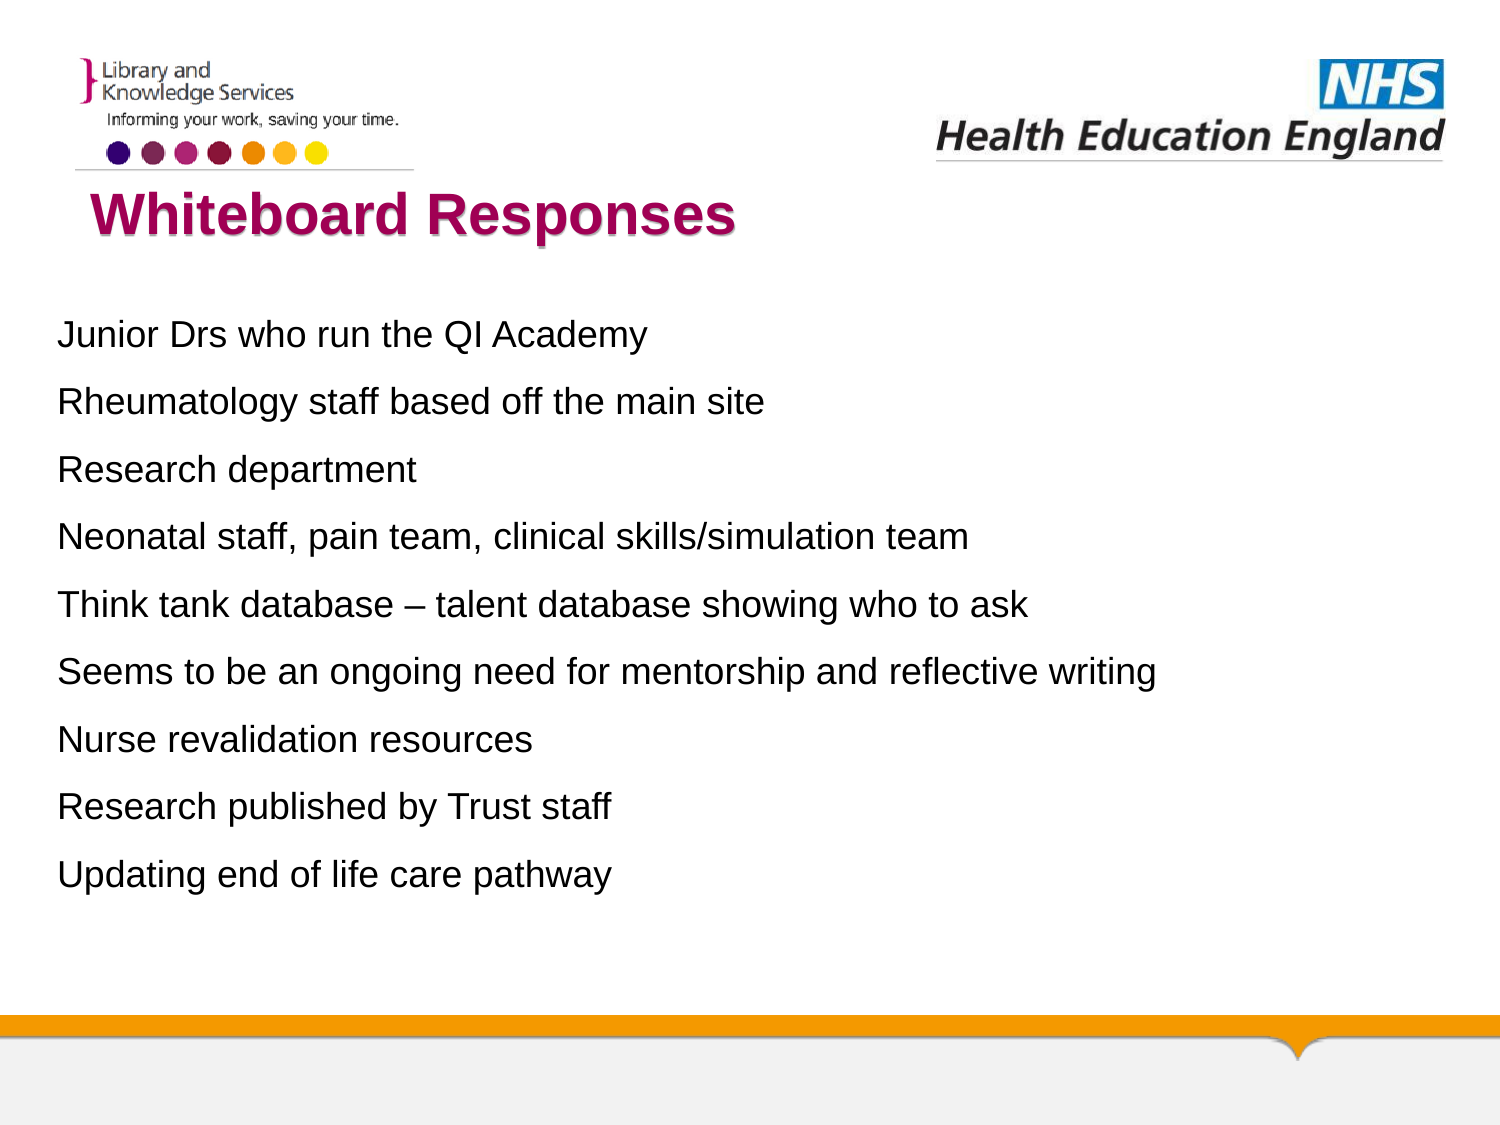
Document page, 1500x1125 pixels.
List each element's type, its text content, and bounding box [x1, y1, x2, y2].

picture [75, 54, 416, 169]
title Whiteboard Responses [104, 168, 1436, 279]
text_box Junior Drs who run the QI Academy Rheumatology staff based off the main site Research department Neonatal staff, pain team, clinical skills/simulation team Think tank database – talent database showing who to ask Seems to be an ongoing need for mentorship and reflective writing Nurse revalidation resources Research published by Trust staff Updating end of life care pathway [41, 279, 1500, 1000]
